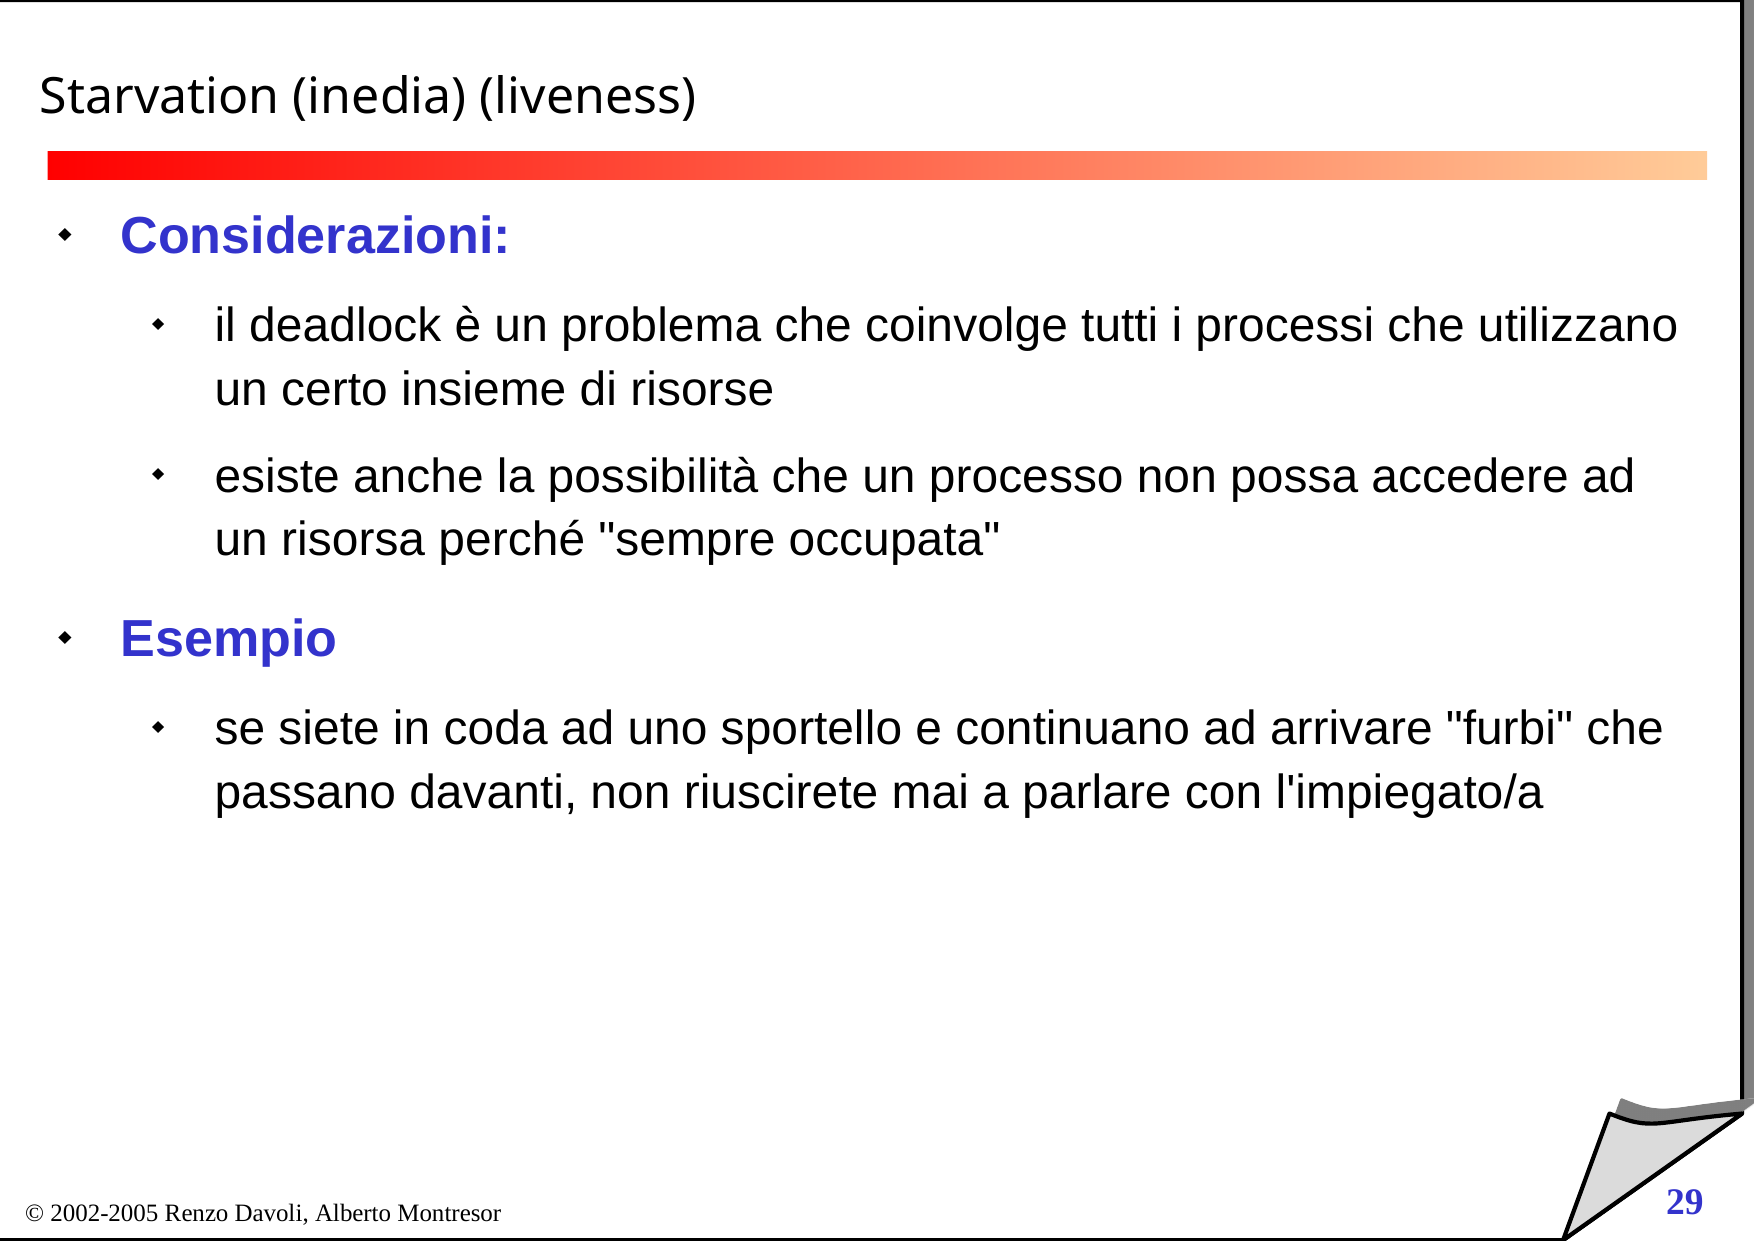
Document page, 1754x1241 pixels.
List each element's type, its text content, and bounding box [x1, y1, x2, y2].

title Starvation (inedia) (liveness) [39, 49, 1713, 144]
list Considerazioni: il deadlock è un problema che coinvolge tutti i processi che utilizzano un certo insieme di risorse esiste anche la possibilità che un processo non possa accedere ad un risorsa perché "sempre occupata" Esempio se siete in coda ad uno sportello e continuano ad arrivare "furbi" che passano davanti, non riuscirete mai a parlare con l'impiegato/a [58, 206, 1696, 825]
